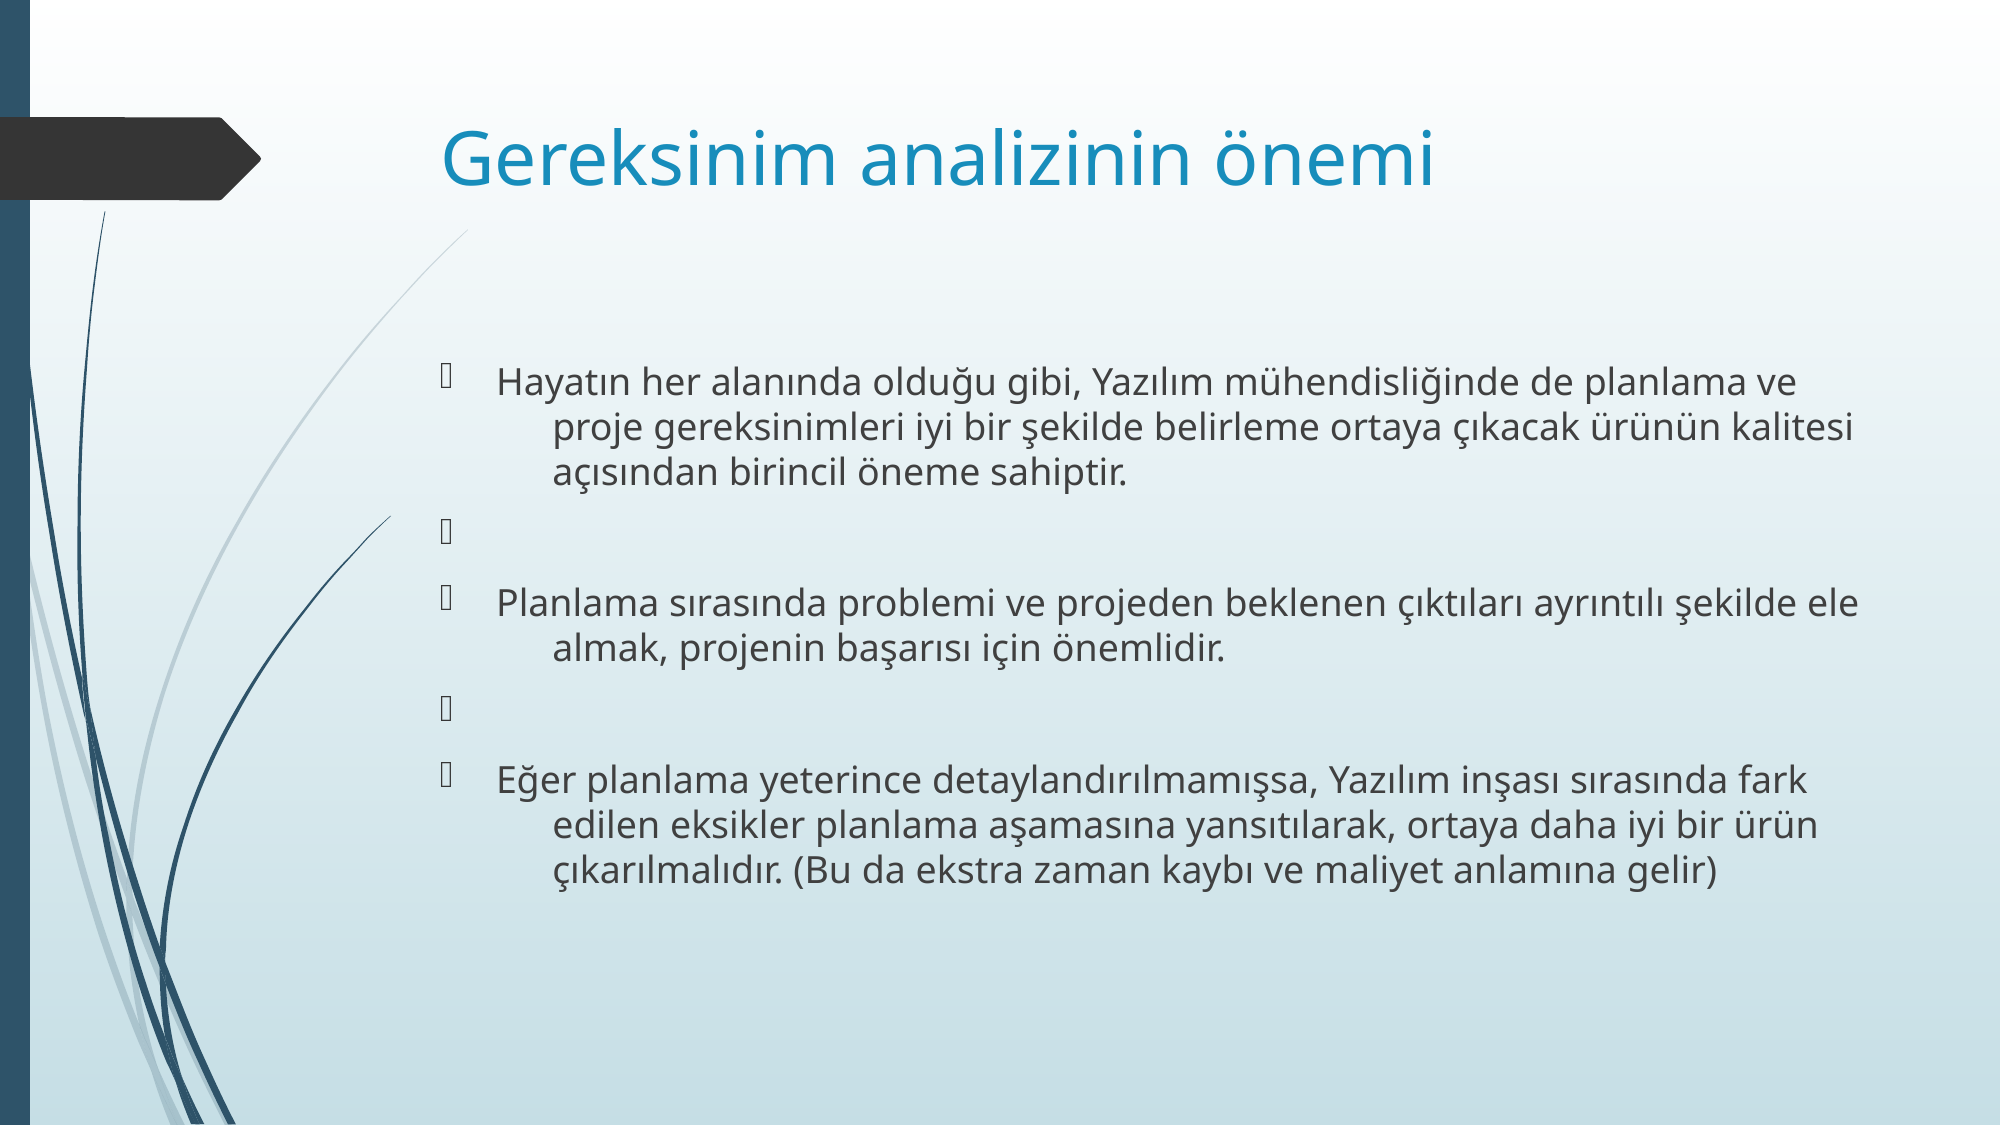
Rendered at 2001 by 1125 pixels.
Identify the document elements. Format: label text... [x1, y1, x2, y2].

title Gereksinim analizinin önemi [425, 102, 1888, 313]
list Hayatın her alanında olduğu gibi, Yazılım mühendisliğinde de planlama ve proje gereksinimleri iyi bir şekilde belirleme ortaya çıkacak ürünün kalitesi açısından birincil öneme sahiptir. Planlama sırasında problemi ve projeden beklenen çıktıları ayrıntılı şekilde ele almak, projenin başarısı için önemlidir. Eğer planlama yeterince detaylandırılmamışsa, Yazılım inşası sırasında fark edilen eksikler planlama aşamasına yansıtılarak, ortaya daha iyi bir ürün çıkarılmalıdır. (Bu da ekstra zaman kaybı ve maliyet anlamına gelir) [424, 350, 1888, 970]
